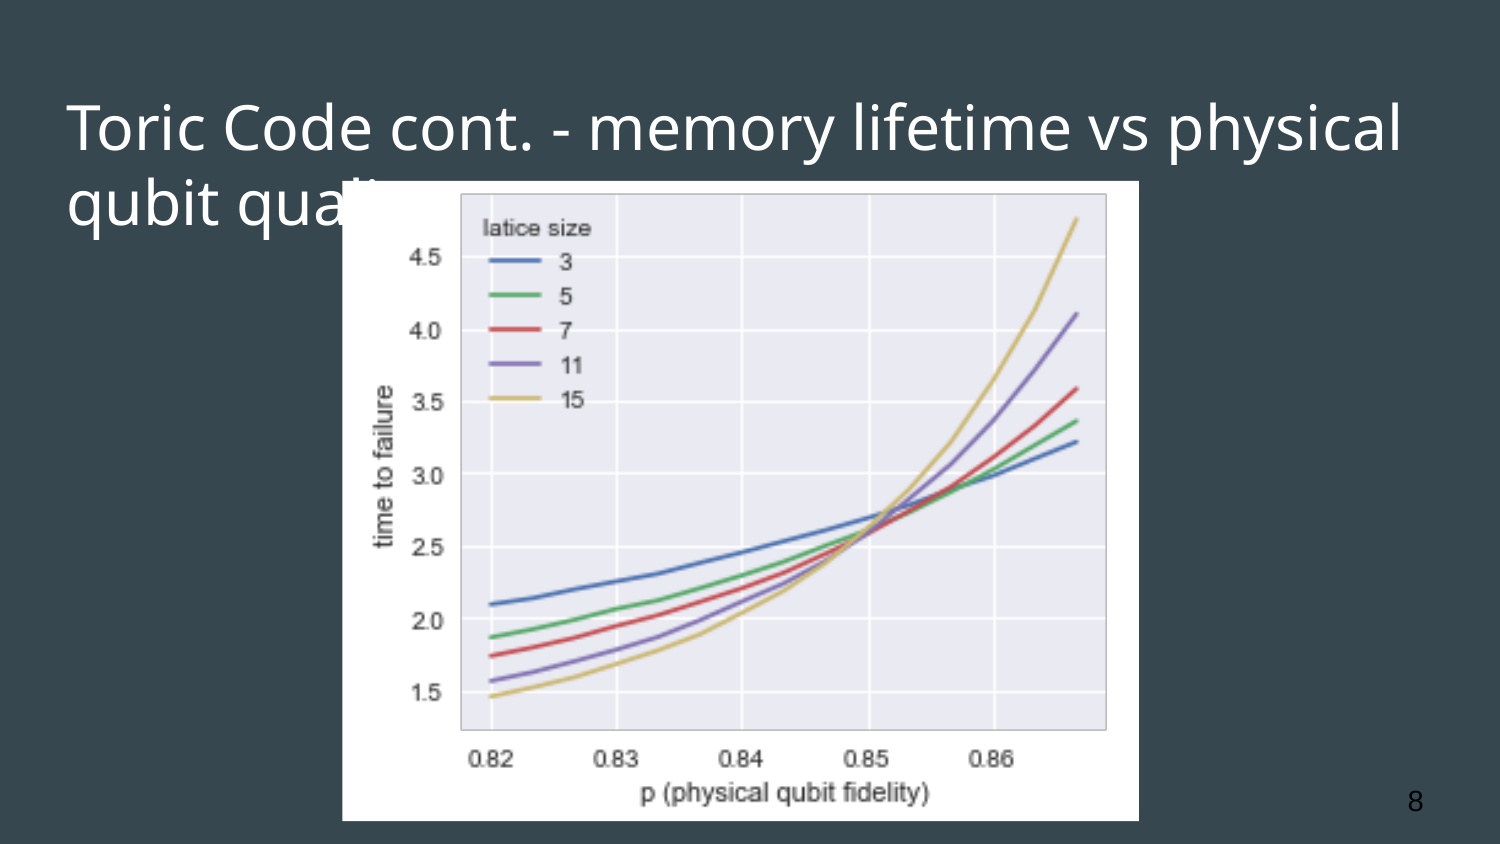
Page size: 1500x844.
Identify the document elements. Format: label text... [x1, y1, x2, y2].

title Toric Code cont. - memory lifetime vs physical qubit quality [51, 72, 1449, 167]
slide_number <number> [1392, 767, 1483, 833]
picture [342, 180, 1139, 822]
